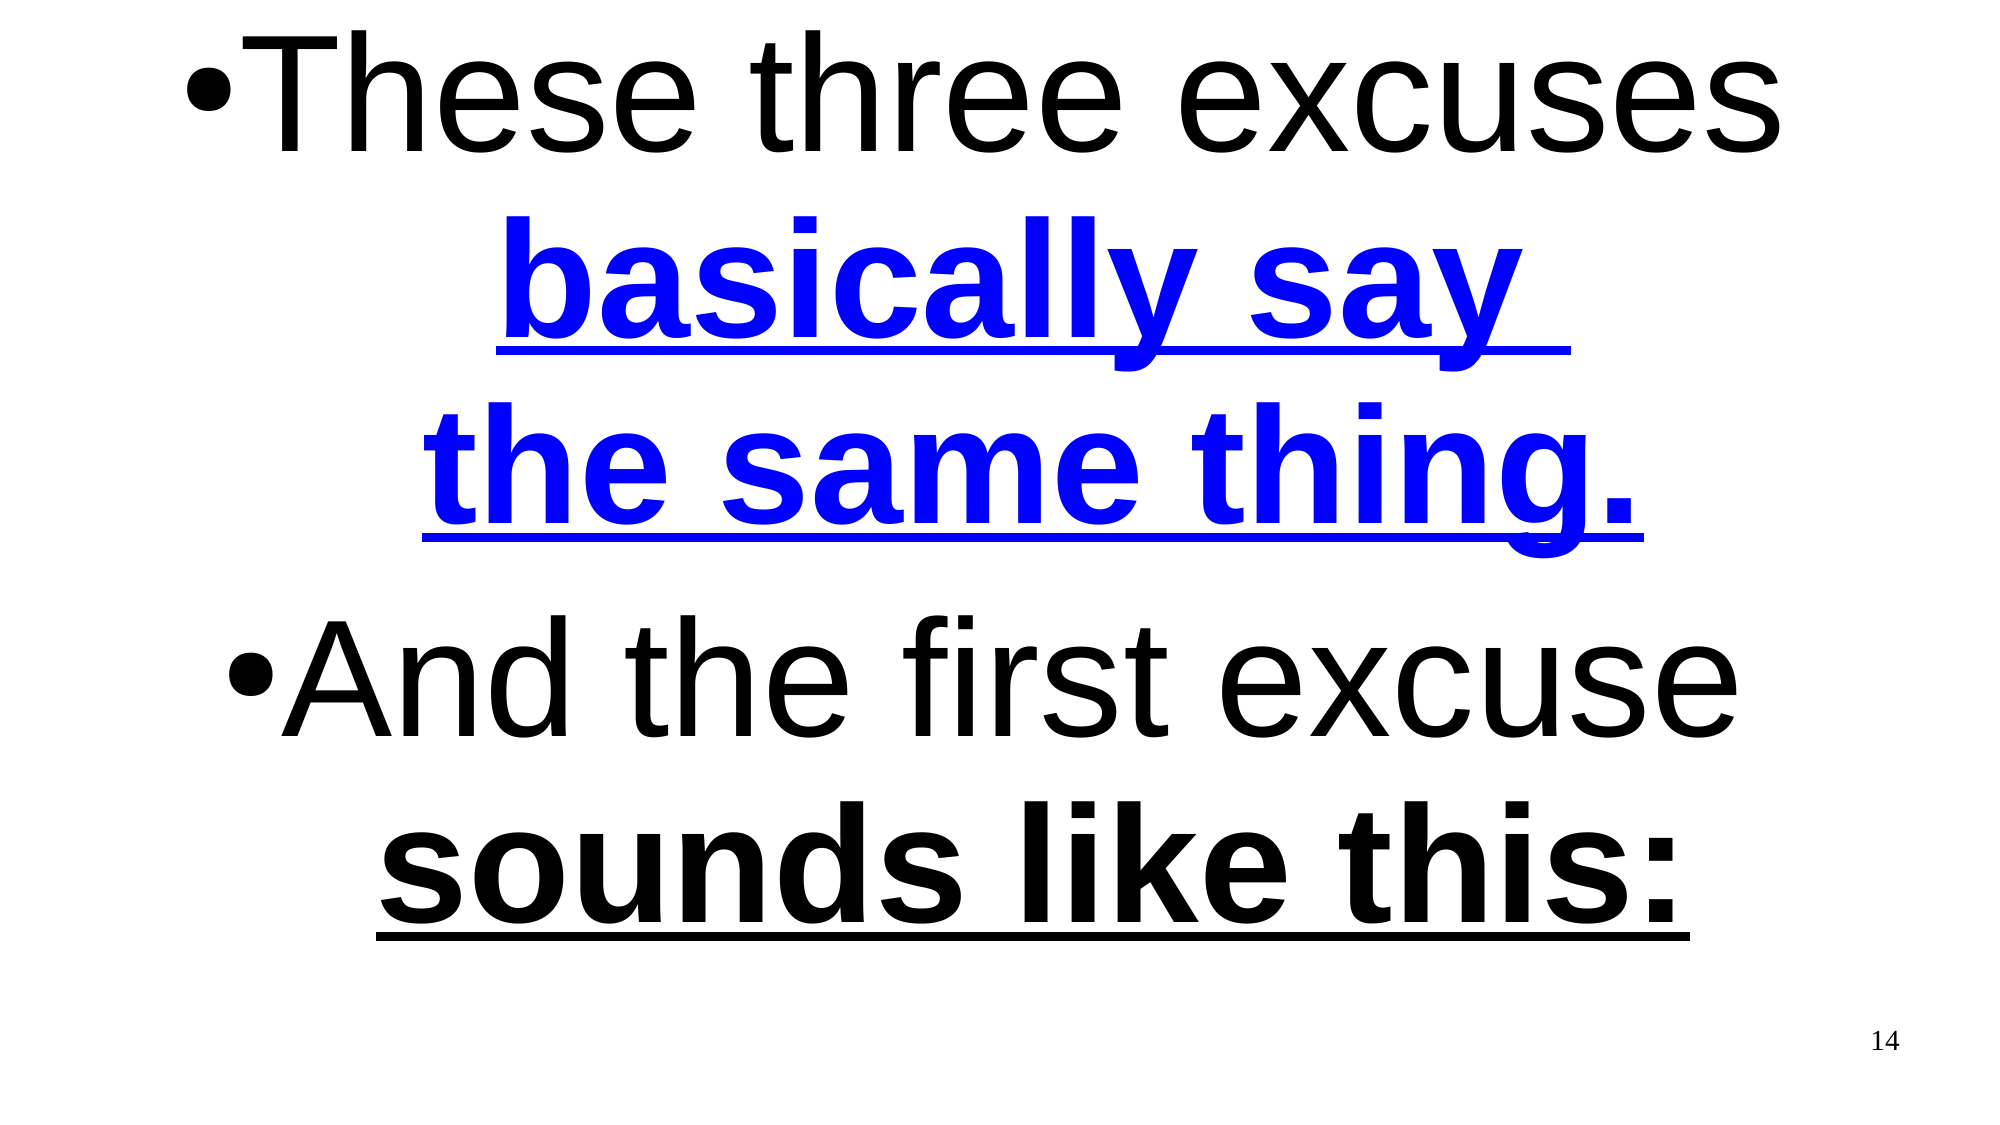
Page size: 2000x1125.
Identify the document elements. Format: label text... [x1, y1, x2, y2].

list These three excuses basically say the same thing. And the first excuse sounds like this: [0, 0, 1996, 1123]
